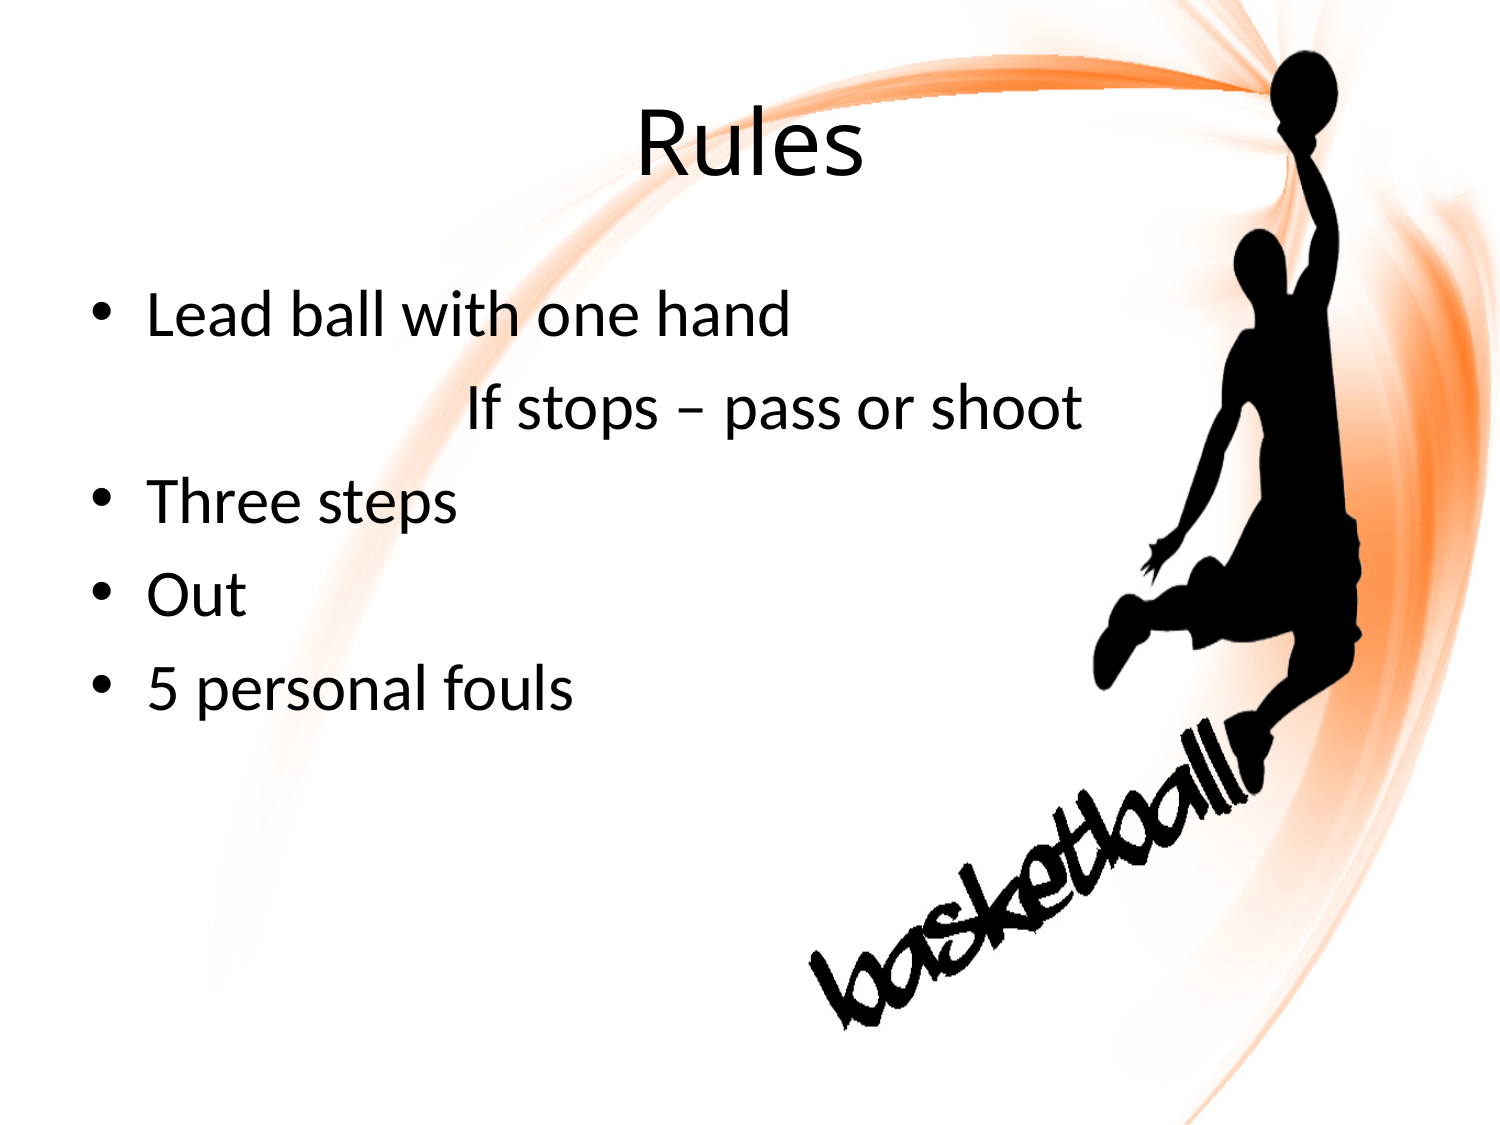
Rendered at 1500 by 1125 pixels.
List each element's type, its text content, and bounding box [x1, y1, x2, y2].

picture [0, 0, 1500, 1125]
title Rules [75, 45, 1425, 233]
list Lead ball with one hand If stops – pass or shoot Three steps Out 5 personal fouls [75, 262, 1425, 1005]
